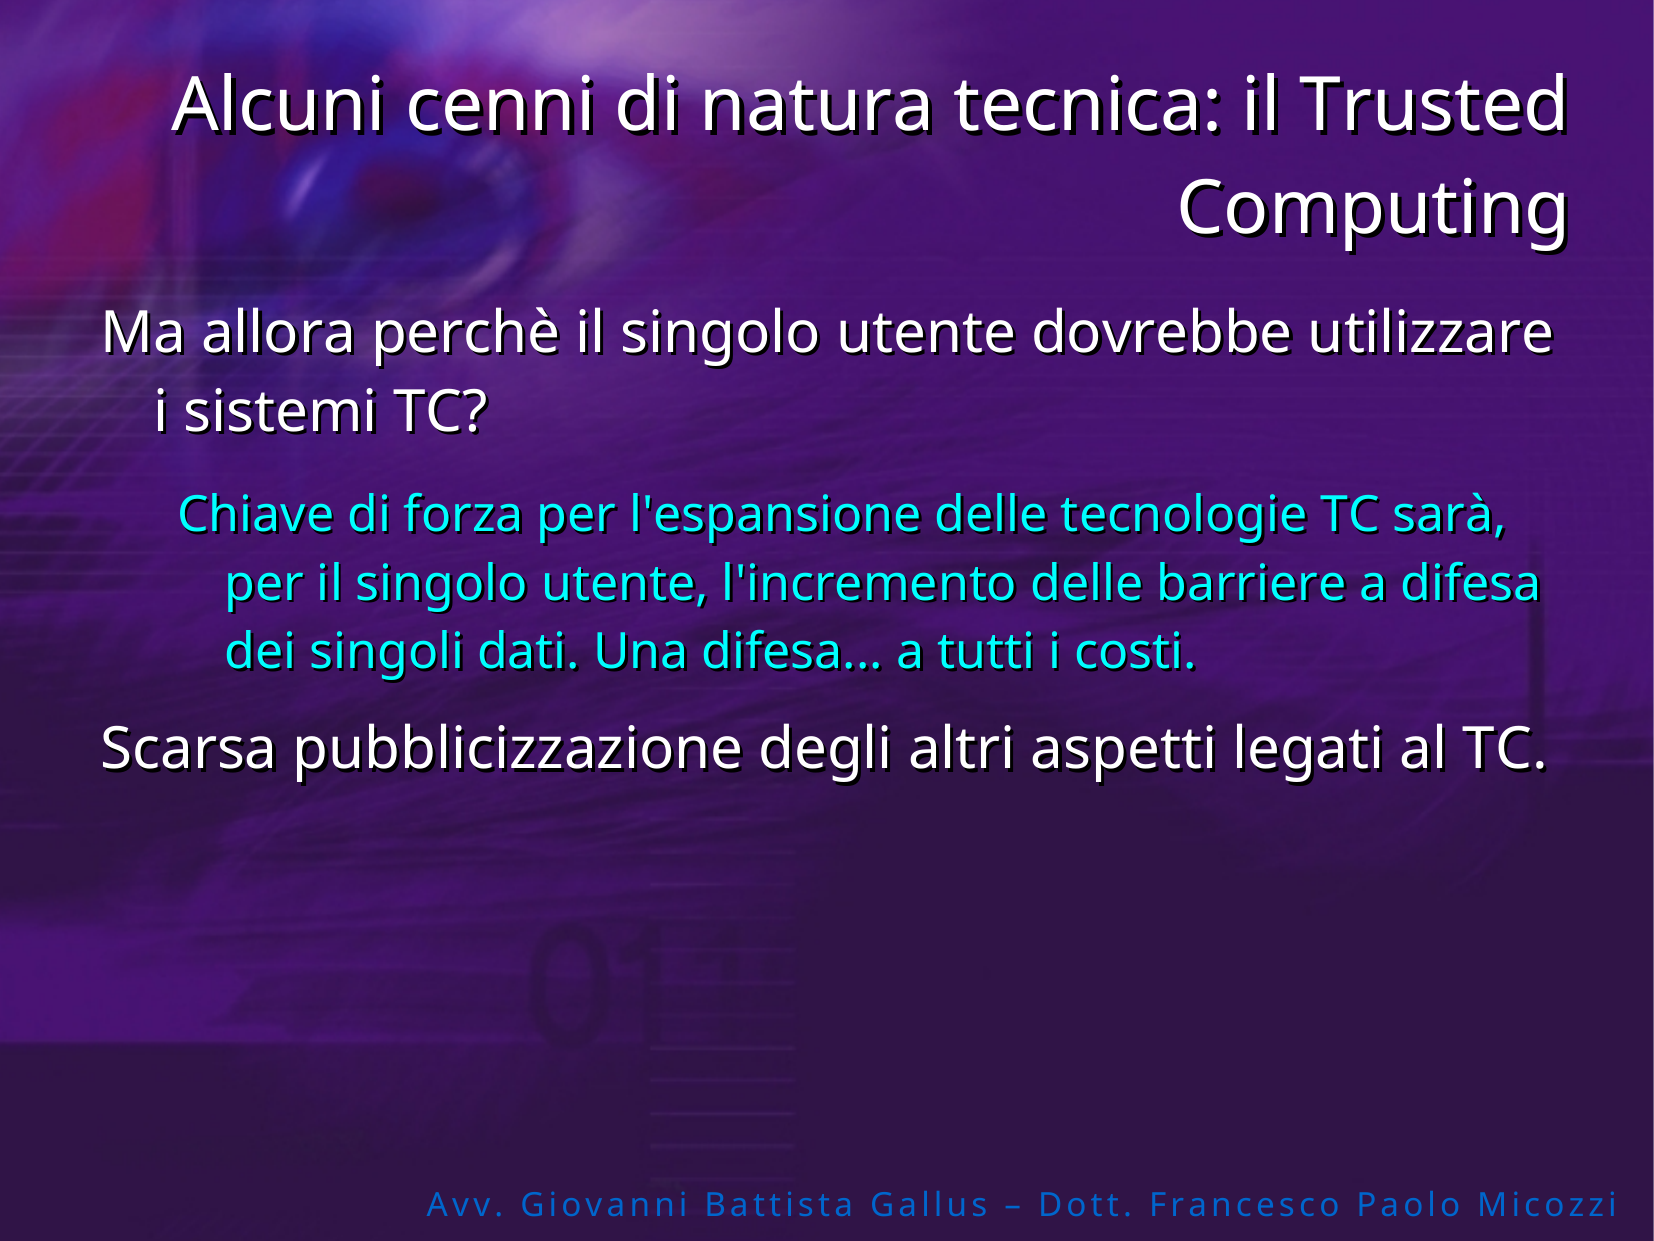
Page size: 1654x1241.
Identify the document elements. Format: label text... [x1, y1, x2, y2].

list Ma allora perchè il singolo utente dovrebbe utilizzare i sistemi TC? Chiave di forza per l'espansione delle tecnologie TC sarà, per il singolo utente, l'incremento delle barriere a difesa dei singoli dati. Una difesa... a tutti i costi. Scarsa pubblicizzazione degli altri aspetti legati al TC. [82, 290, 1571, 1109]
title Alcuni cenni di natura tecnica: il Trusted Computing [82, 49, 1571, 257]
picture [0, 0, 1654, 1241]
